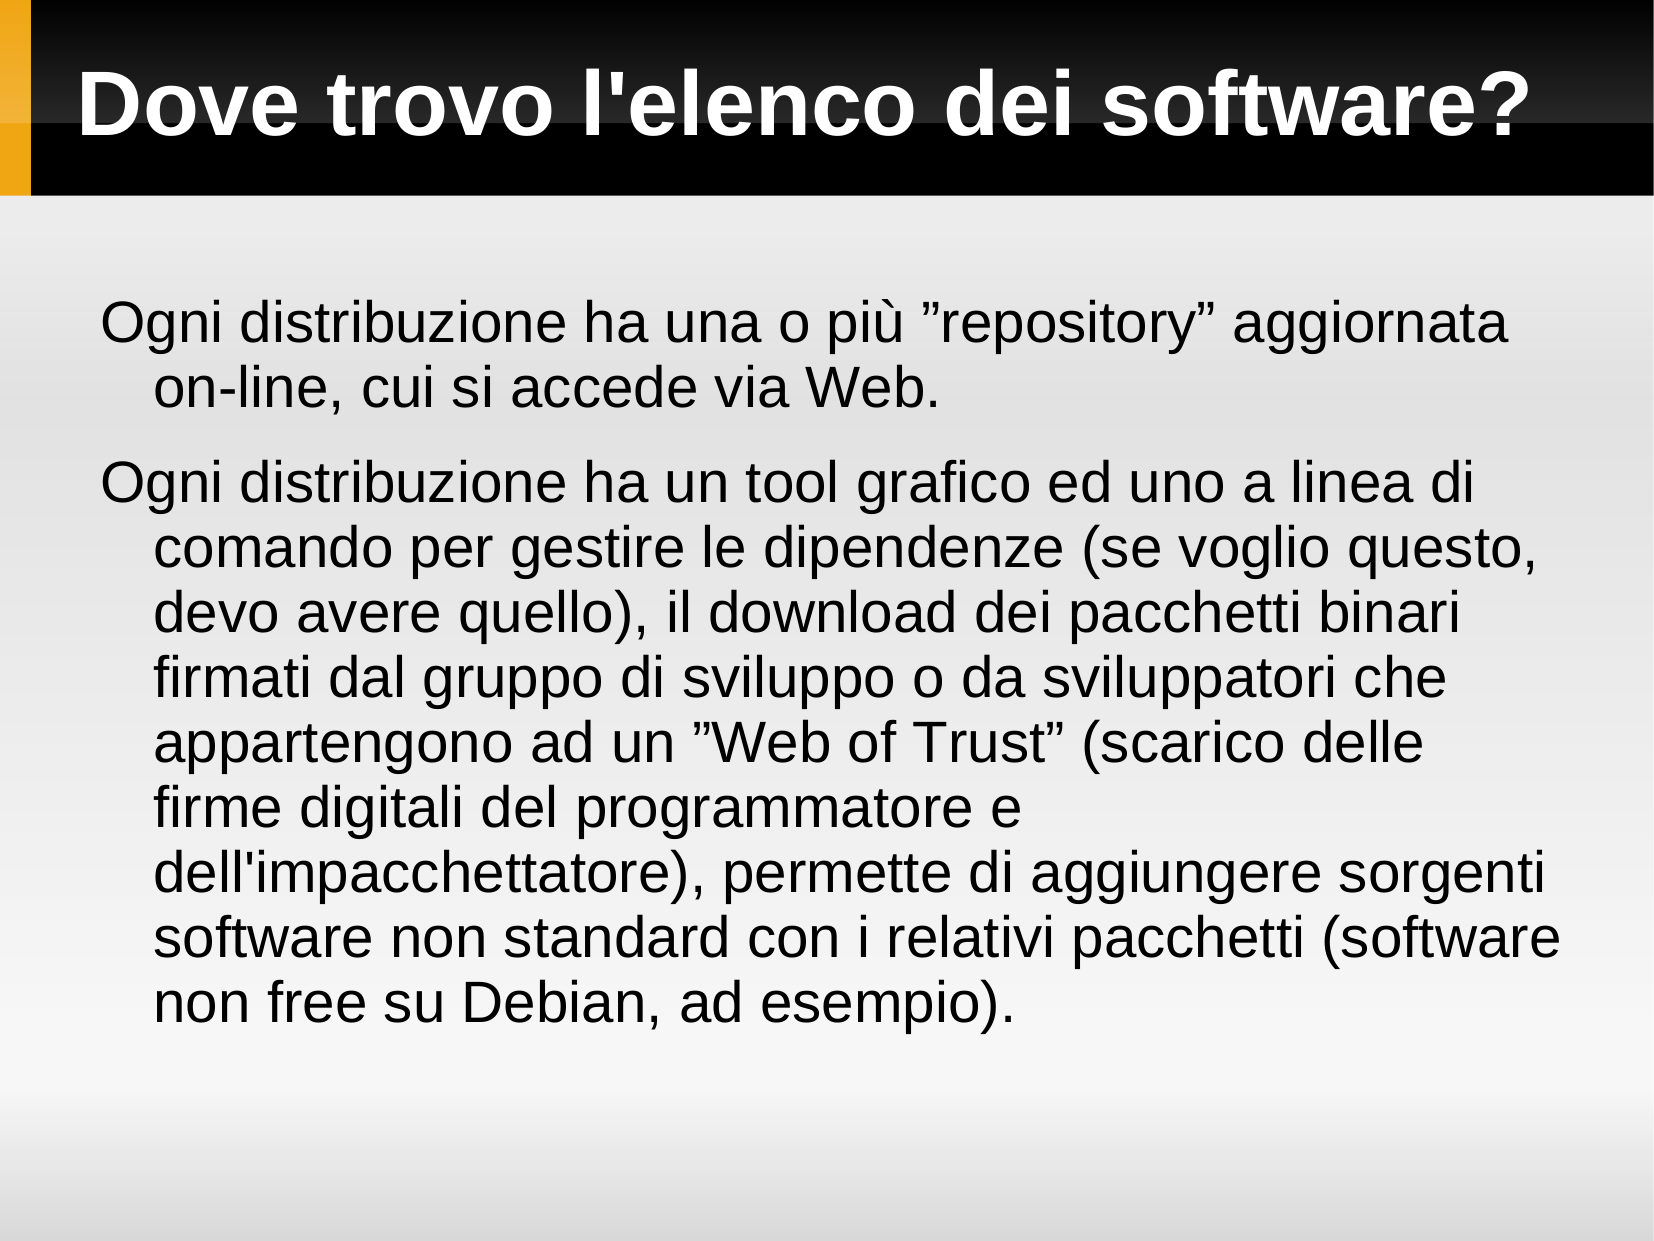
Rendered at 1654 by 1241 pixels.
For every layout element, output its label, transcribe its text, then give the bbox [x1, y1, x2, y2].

list Ogni distribuzione ha una o più ”repository” aggiornata on-line, cui si accede via Web. Ogni distribuzione ha un tool grafico ed uno a linea di comando per gestire le dipendenze (se voglio questo, devo avere quello), il download dei pacchetti binari firmati dal gruppo di sviluppo o da sviluppatori che appartengono ad un ”Web of Trust” (scarico delle firme digitali del programmatore e dell'impacchettatore), permette di aggiungere sorgenti software non standard con i relativi pacchetti (software non free su Debian, ad esempio). [82, 290, 1571, 1094]
picture [0, 0, 1654, 1241]
title Dove trovo l'elenco dei software? [76, 7, 1565, 200]
